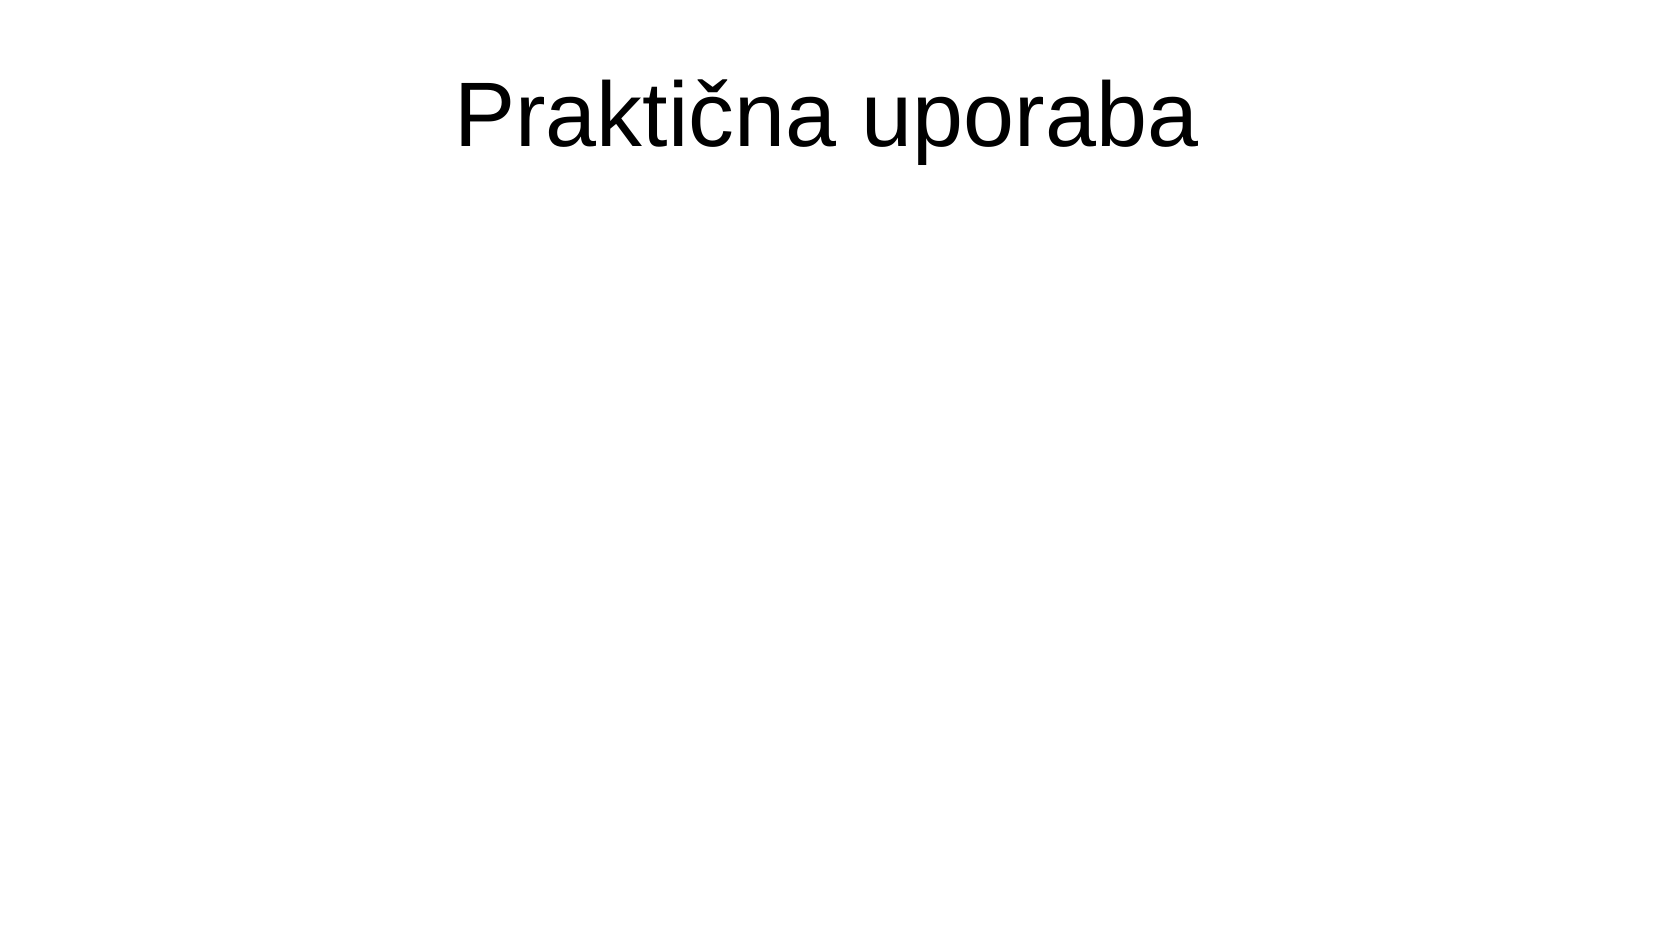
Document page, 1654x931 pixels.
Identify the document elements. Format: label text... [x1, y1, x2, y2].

title Praktična uporaba [82, 37, 1571, 193]
